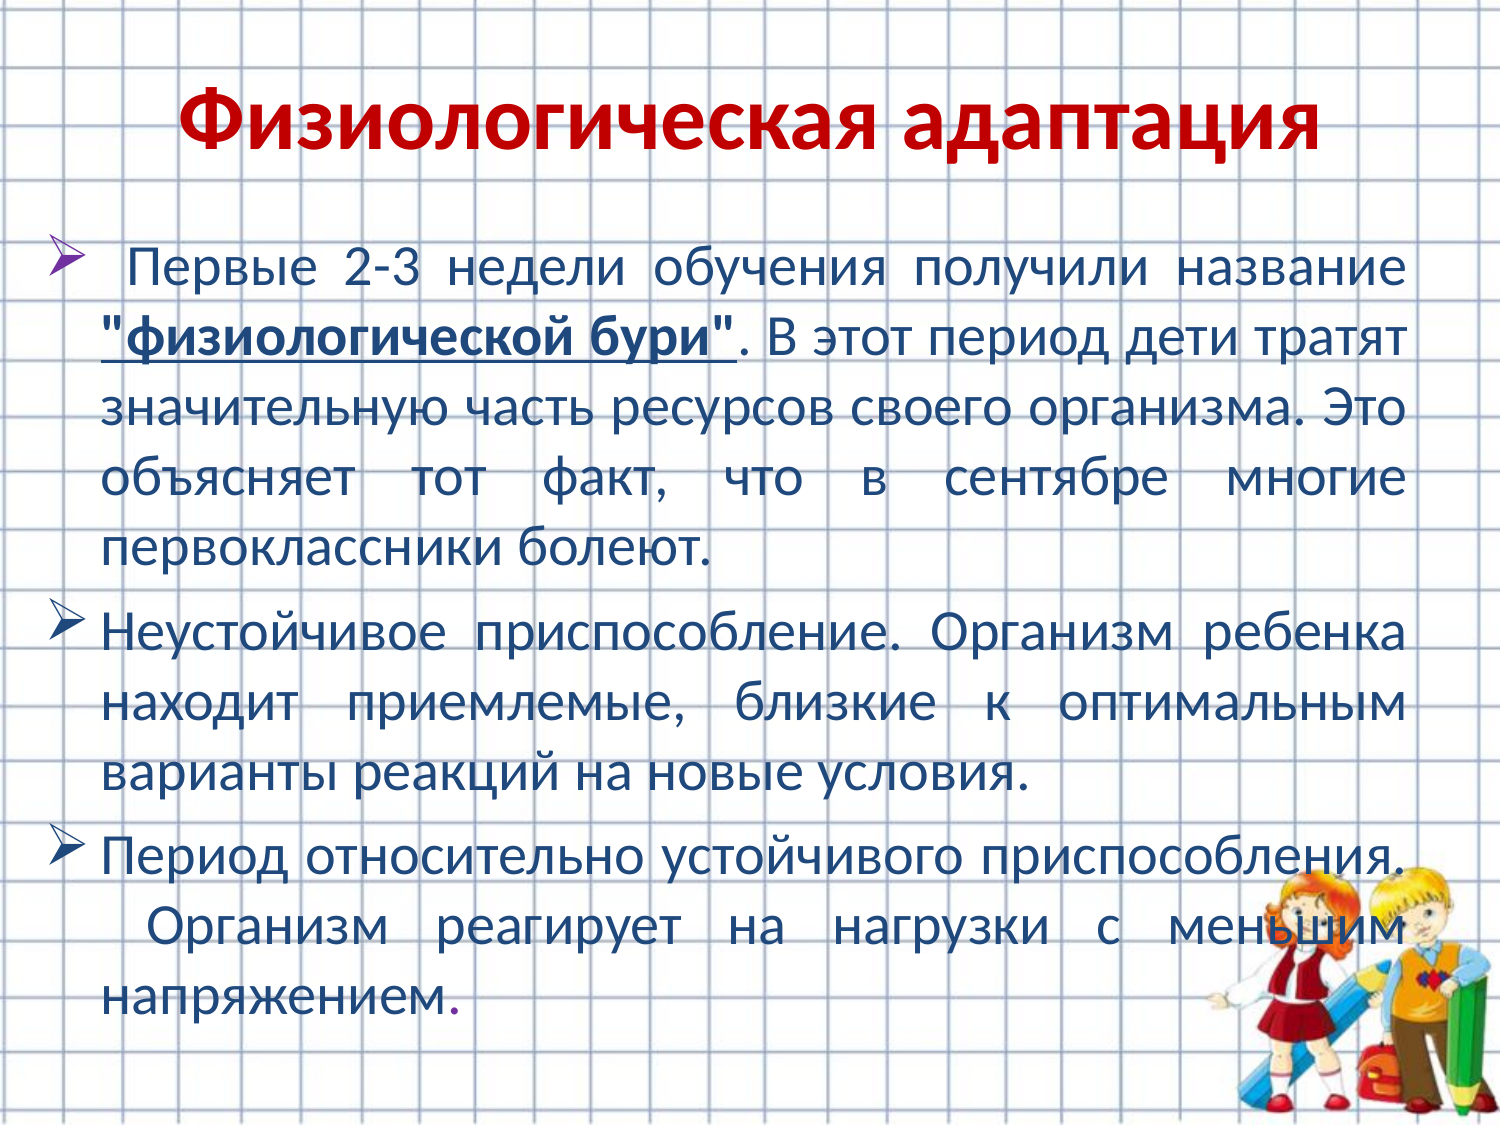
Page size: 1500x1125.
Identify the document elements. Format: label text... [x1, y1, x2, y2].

title Физиологическая адаптация [76, 18, 1427, 207]
picture [0, 0, 1500, 1125]
list Первые 2-3 недели обучения получили название "физиологической бури". В этот период дети тратят значительную часть ресурсов своего организма. Это объясняет тот факт, что в сентябре многие первоклассники болеют. Неустойчивое приспособление. Организм ребенка находит приемлемые, близкие к оптимальным варианты реакций на новые условия. Период относительно устойчивого приспособления. Организм реагирует на нагрузки с меньшим напряжением. [29, 220, 1424, 1125]
